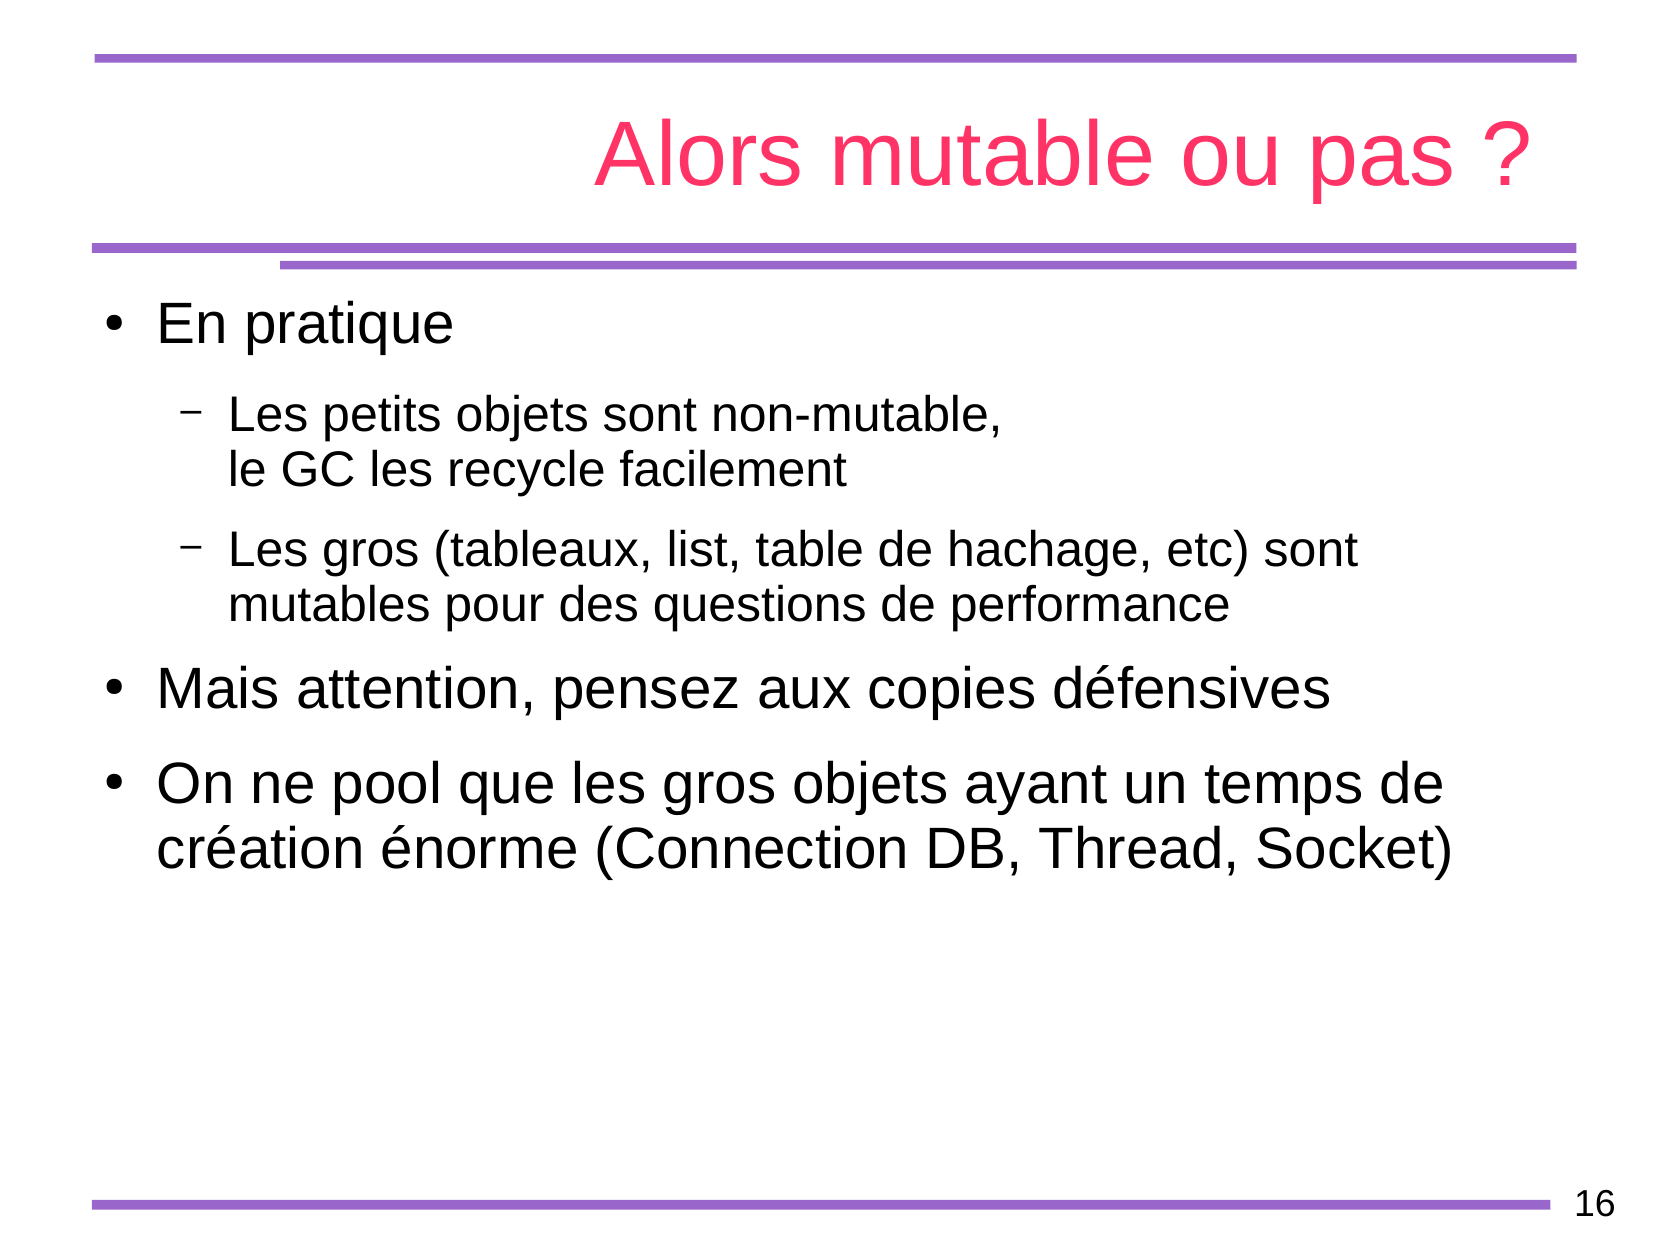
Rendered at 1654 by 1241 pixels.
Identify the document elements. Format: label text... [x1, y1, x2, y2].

title Alors mutable ou pas ? [121, 49, 1534, 257]
list En pratique Les petits objets sont non-mutable, le GC les recycle facilement Les gros (tableaux, list, table de hachage, etc) sont mutables pour des questions de performance Mais attention, pensez aux copies défensives On ne pool que les gros objets ayant un temps de création énorme (Connection DB, Thread, Socket) [86, 291, 1574, 1073]
